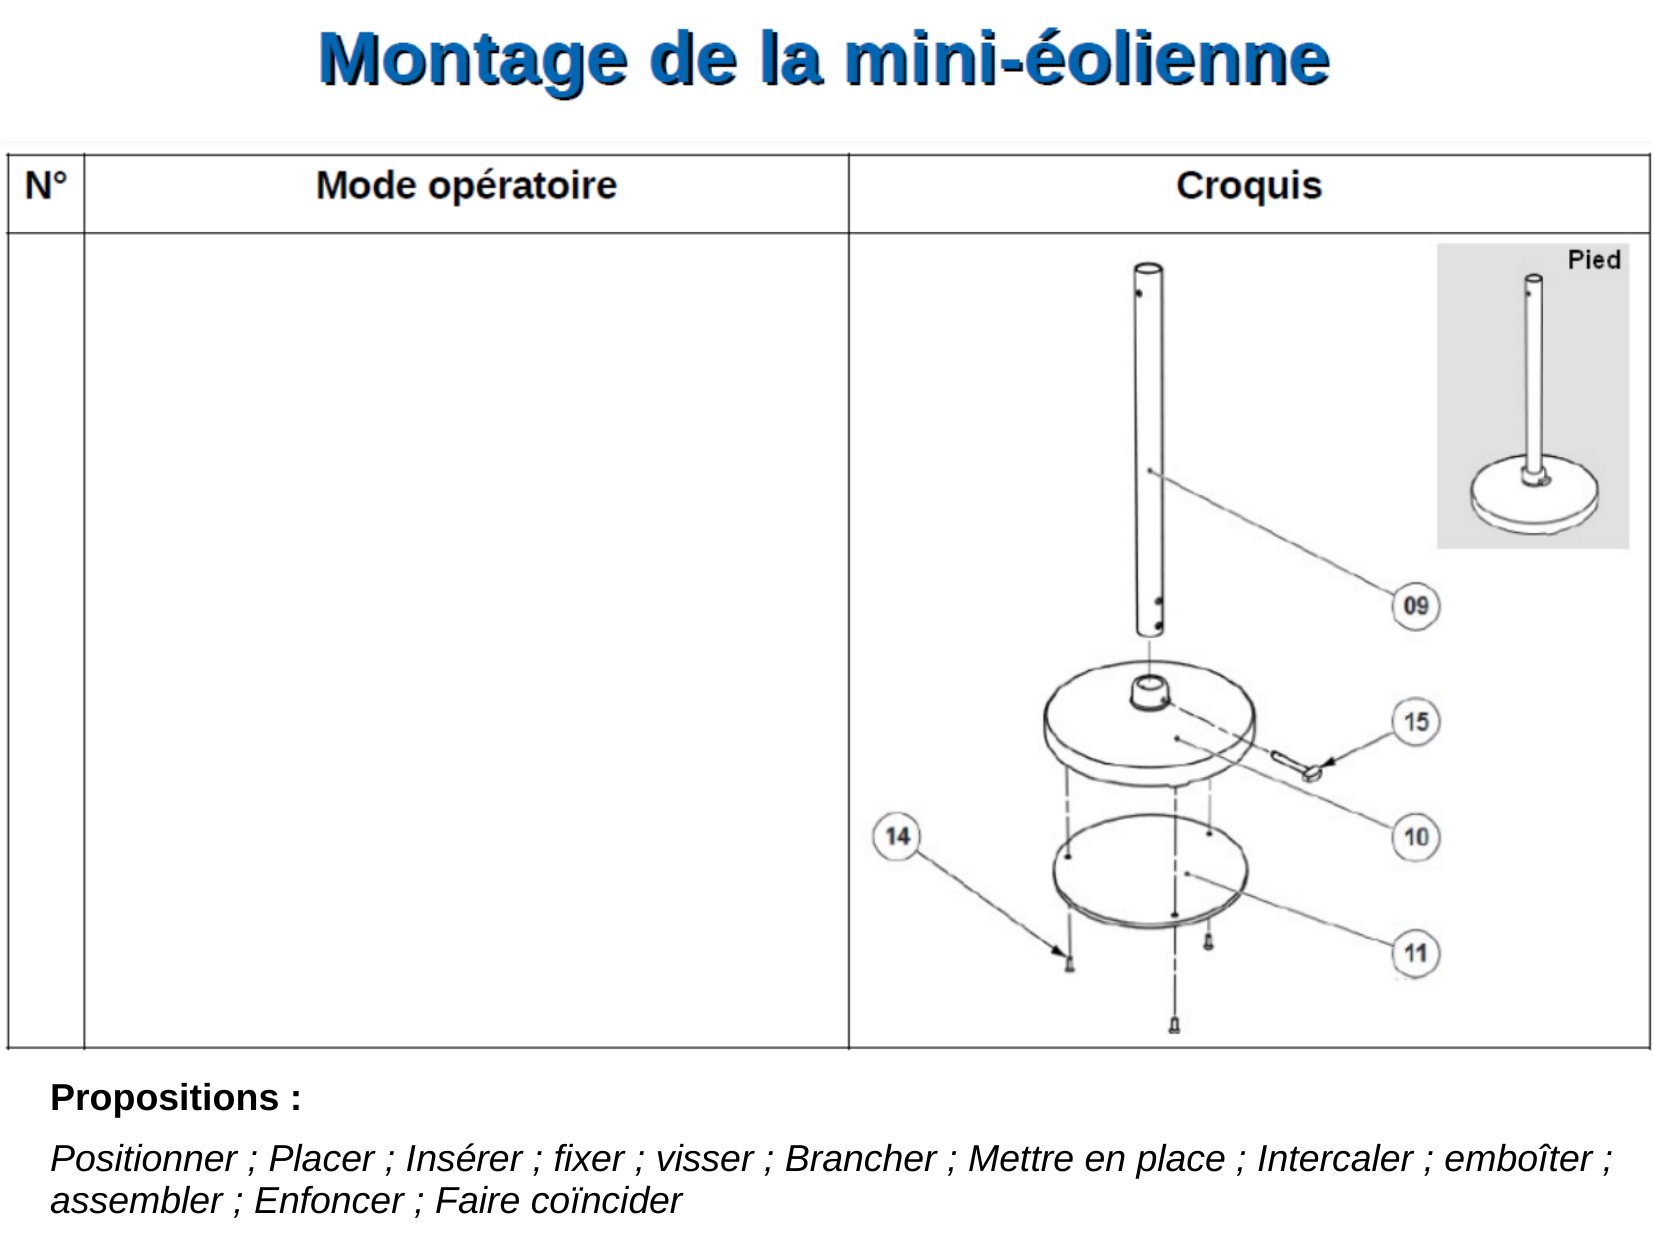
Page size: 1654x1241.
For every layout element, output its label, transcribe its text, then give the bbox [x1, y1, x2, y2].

picture [0, 141, 1654, 1052]
picture [310, 6, 1347, 101]
text_box Propositions : Positionner ; Placer ; Insérer ; fixer ; visser ; Brancher ; Mettre en place ; Intercaler ; emboîter ; assembler ; Enfoncer ; Faire coïncider [35, 1068, 1642, 1230]
